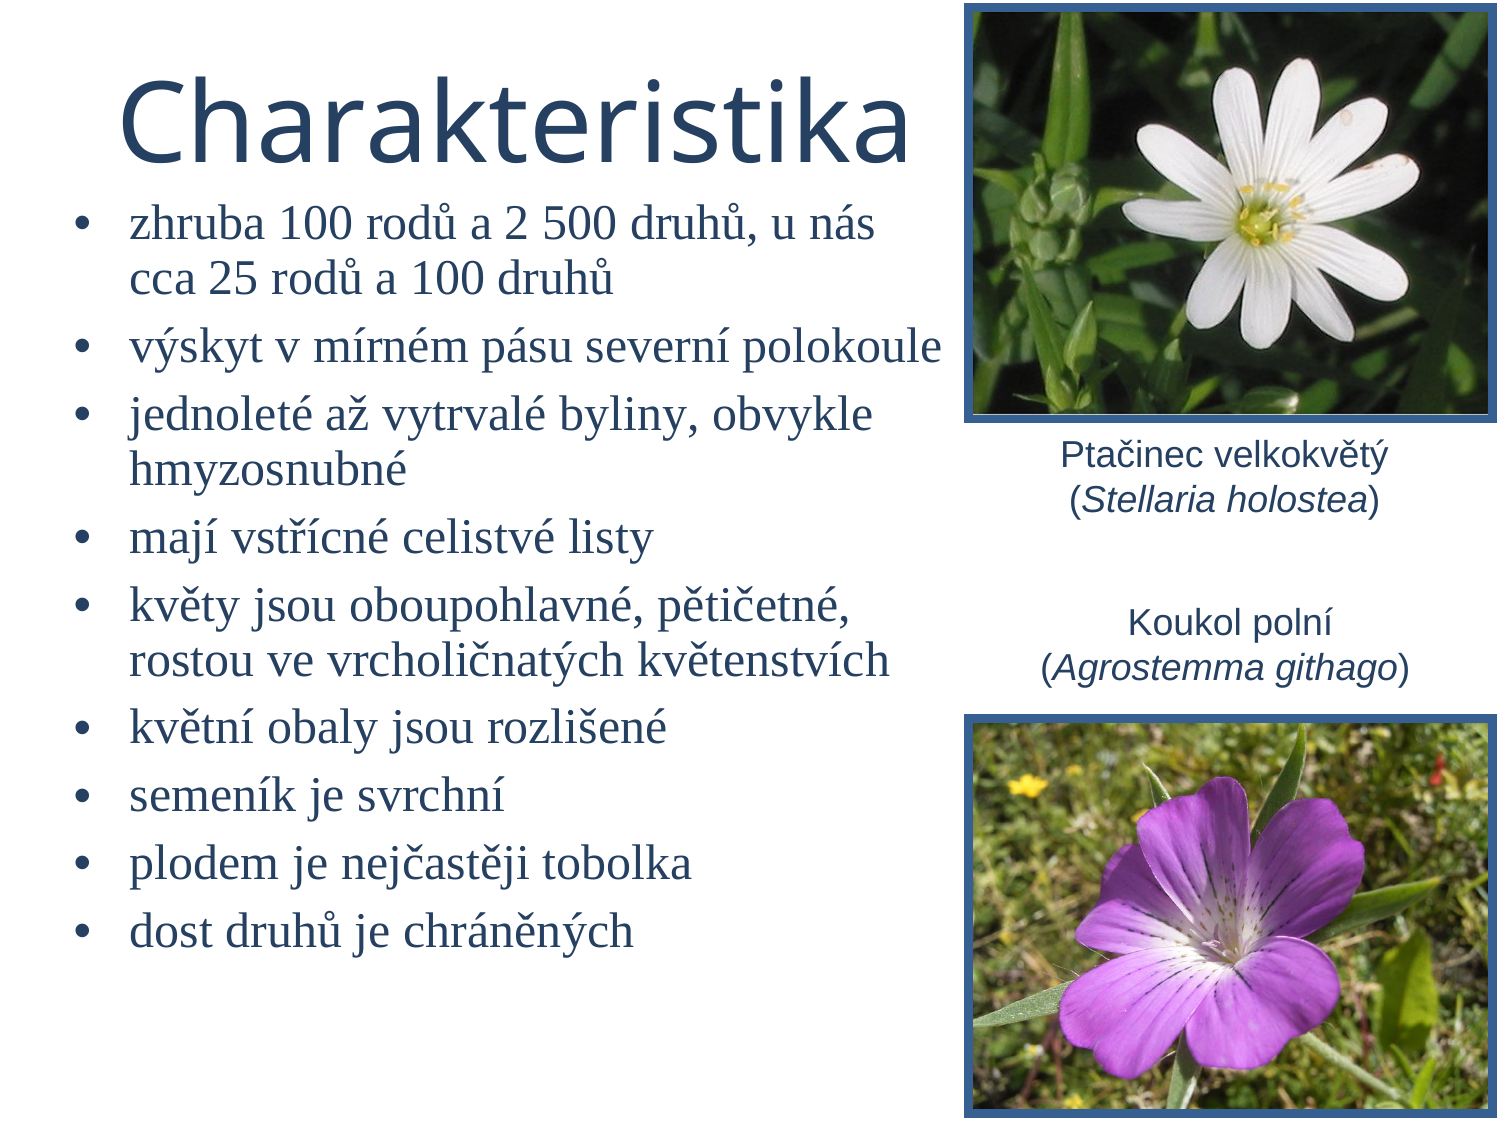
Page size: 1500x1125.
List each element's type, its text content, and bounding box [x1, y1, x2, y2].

picture [972, 722, 1489, 1110]
text_box Ptačinec velkokvětý (Stellaria holostea) [996, 421, 1454, 528]
text_box Koukol polní (Agrostemma githago) [974, 590, 1477, 696]
list zhruba 100 rodů a 2 500 druhů, u nás cca 25 rodů a 100 druhů výskyt v mírném pásu severní polokoule jednoleté až vytrvalé byliny, obvykle hmyzosnubné mají vstřícné celistvé listy květy jsou oboupohlavné, pětičetné, rostou ve vrcholičnatých květenstvích květní obaly jsou rozlišené semeník je svrchní plodem je nejčastěji tobolka dost druhů je chráněných [58, 187, 965, 1067]
text_box Charakteristika [82, 46, 950, 188]
picture [972, 11, 1489, 415]
